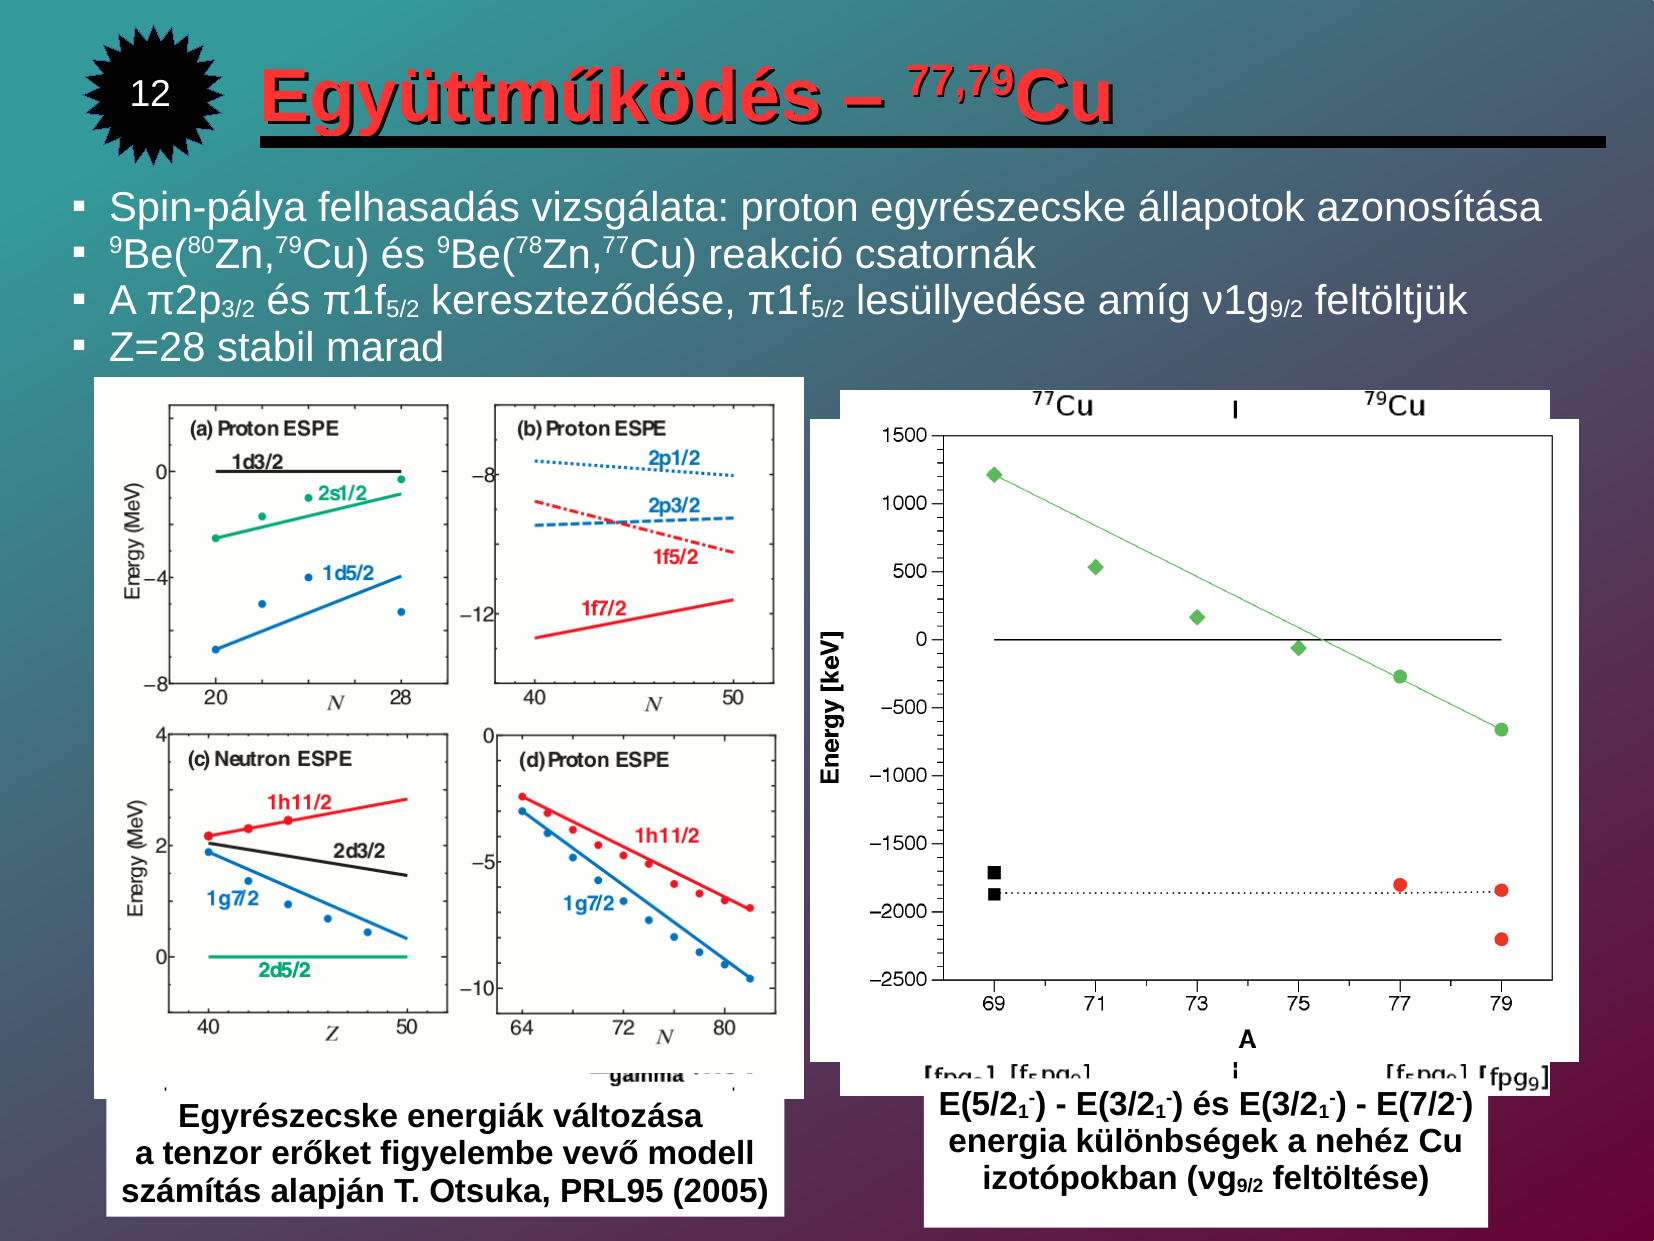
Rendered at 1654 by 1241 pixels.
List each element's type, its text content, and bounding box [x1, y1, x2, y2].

text_box E(5/21-) - E(3/21-) és E(3/21-) - E(7/2-) energia különbségek a nehéz Cu izotópokban (νg9/2 feltöltése) [923, 1078, 1489, 1228]
text_box Egyrészecske energiák változása a tenzor erőket figyelembe vevő modell számítás alapján T. Otsuka, PRL95 (2005) [106, 1090, 785, 1217]
picture [94, 377, 804, 1099]
text_box 12 [114, 65, 186, 123]
text_box Spin-pálya felhasadás vizsgálata: proton egyrészecske állapotok azonosítása 9Be(80Zn,79Cu) és 9Be(78Zn,77Cu) reakció csatornák A π2p3/2 és π1f5/2 kereszteződése, π1f5/2 lesüllyedése amíg ν1g9/2 feltöltjük Z=28 stabil marad [59, 176, 1557, 393]
picture [810, 390, 1579, 1096]
title Együttműködés – 77,79Cu [259, 51, 1595, 136]
text_box [82, 24, 225, 166]
